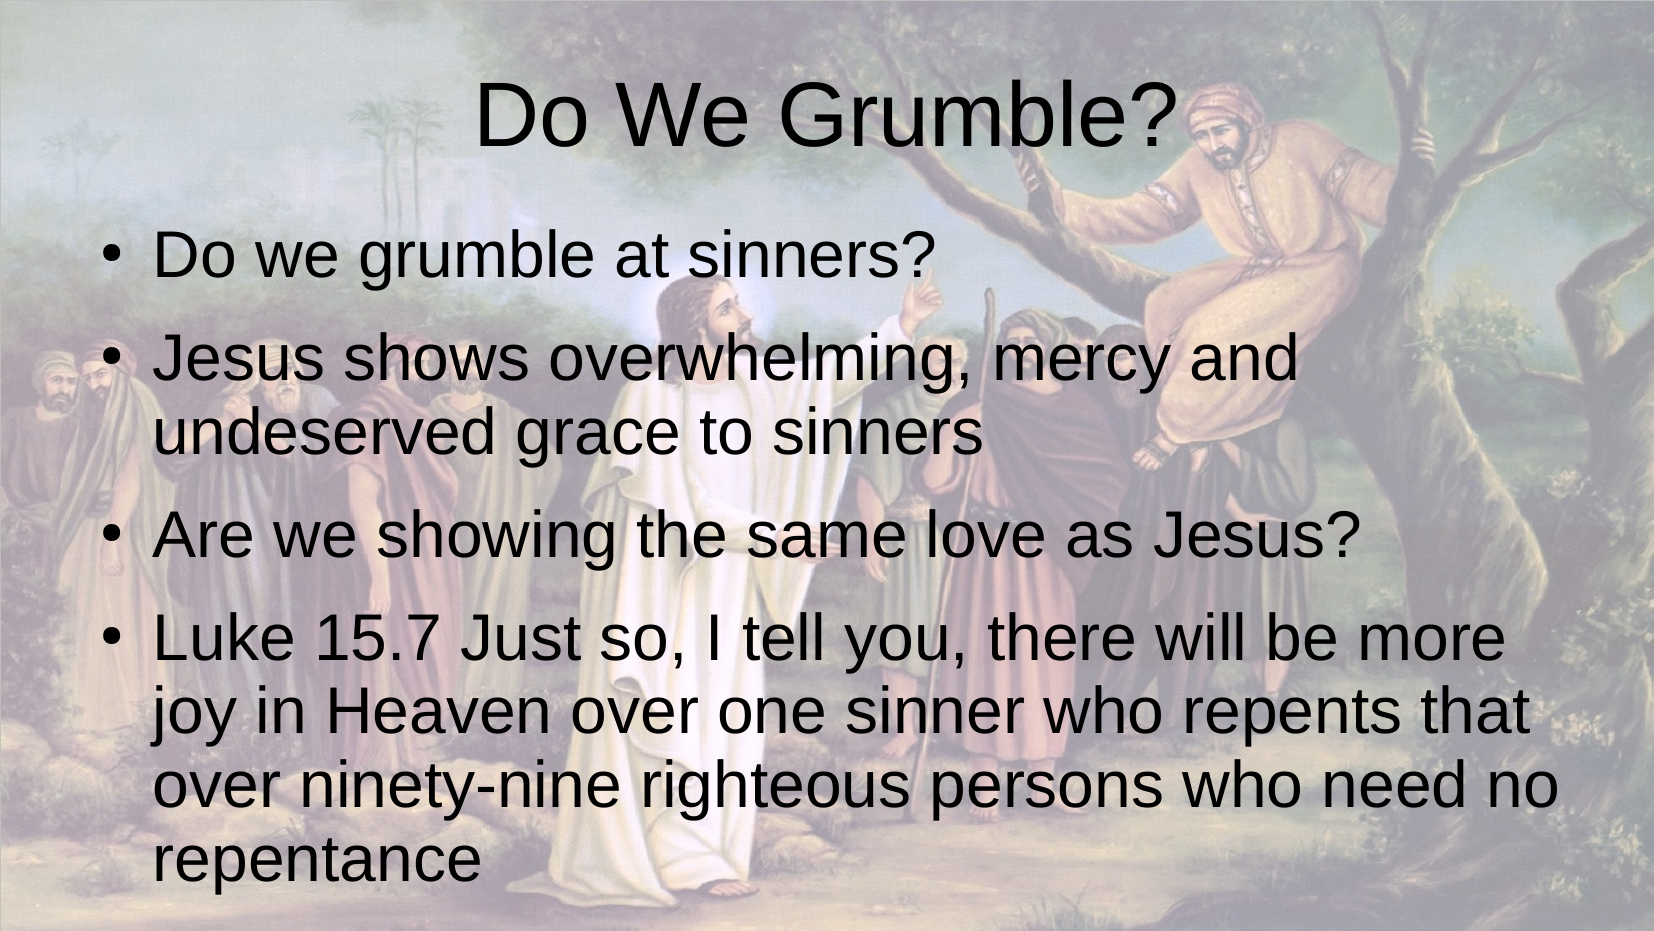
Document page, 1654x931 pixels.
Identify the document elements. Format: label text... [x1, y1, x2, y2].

title Do We Grumble? [82, 37, 1571, 193]
list Do we grumble at sinners? Jesus shows overwhelming, mercy and undeserved grace to sinners Are we showing the same love as Jesus? Luke 15.7 Just so, I tell you, there will be more joy in Heaven over one sinner who repents that over ninety-nine righteous persons who need no repentance [82, 217, 1576, 901]
picture [0, 0, 1654, 931]
